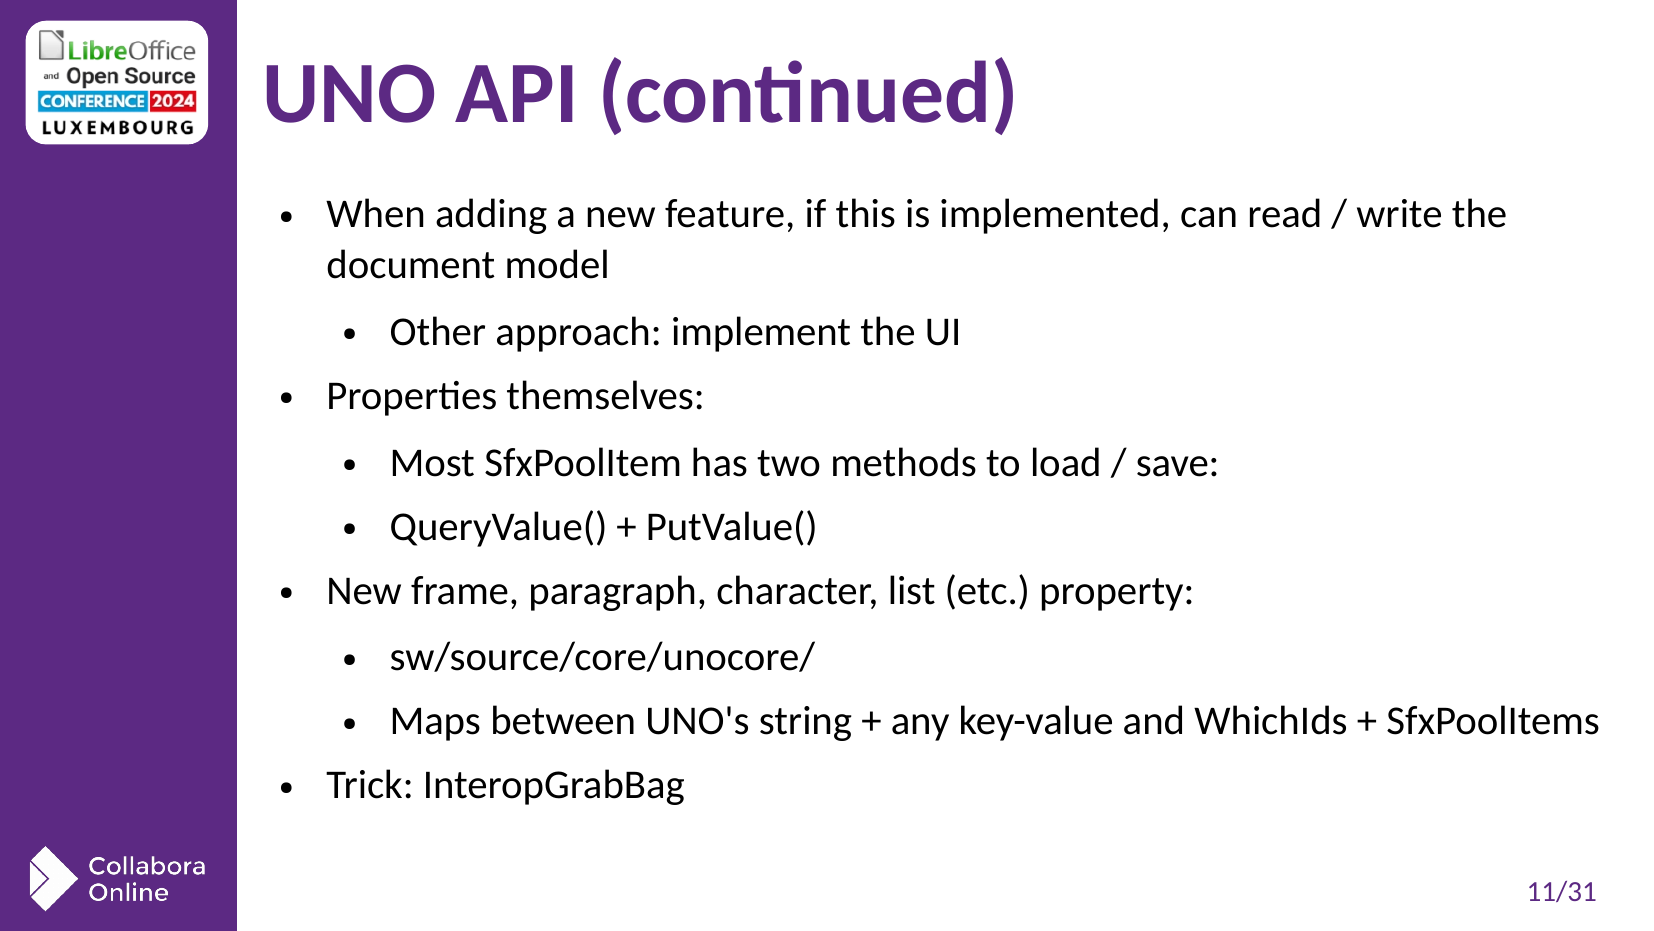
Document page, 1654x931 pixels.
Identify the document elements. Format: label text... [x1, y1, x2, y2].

list When adding a new feature, if this is implemented, can read / write the document model Other approach: implement the UI Properties themselves: Most SfxPoolItem has two methods to load / save: QueryValue() + PutValue() New frame, paragraph, character, list (etc.) property: sw/source/core/unocore/ Maps between UNO's string + any key-value and WhichIds + SfxPoolItems Trick: InteropGrabBag [263, 187, 1605, 856]
title UNO API (continued) [262, 13, 1644, 145]
picture [34, 26, 200, 139]
picture [25, 841, 209, 916]
